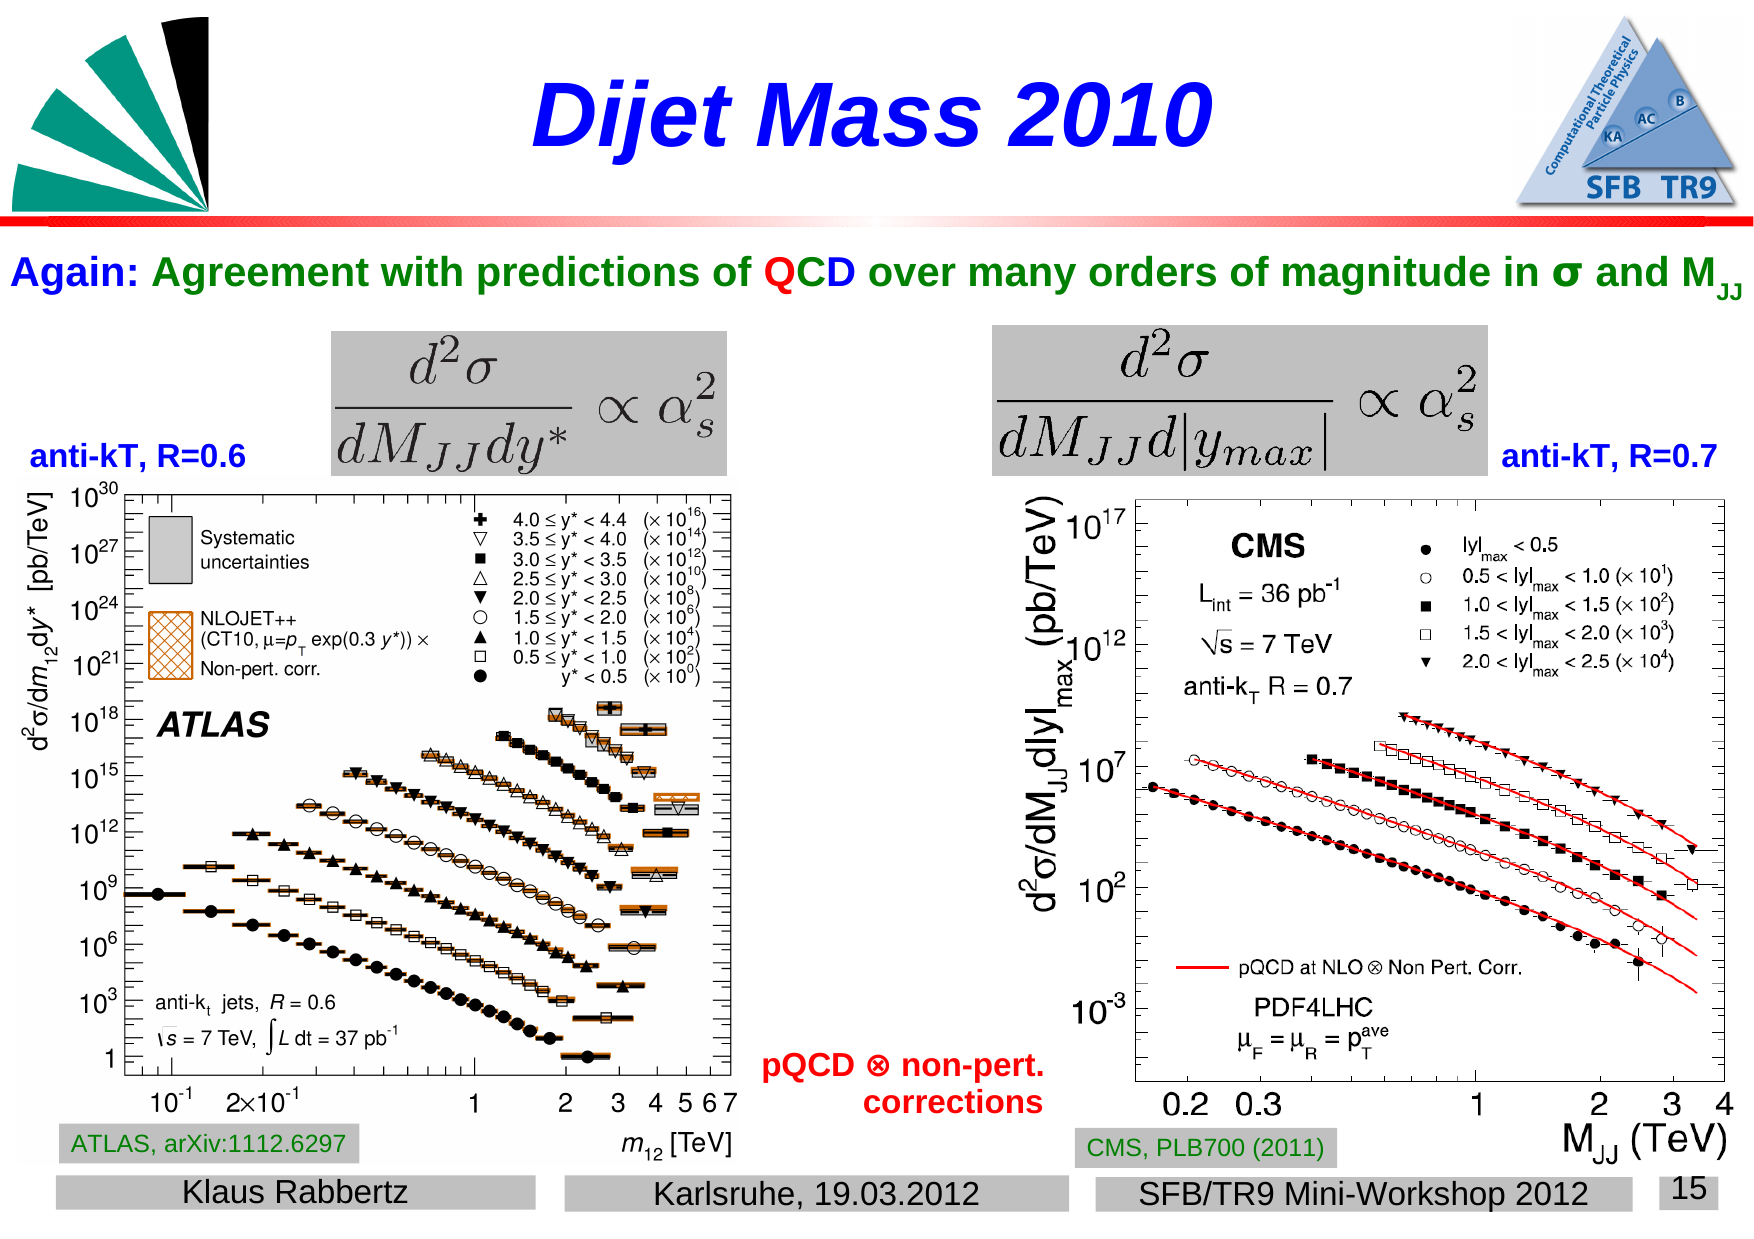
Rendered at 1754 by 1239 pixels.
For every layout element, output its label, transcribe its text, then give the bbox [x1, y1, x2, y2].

picture [992, 324, 1488, 477]
picture [12, 17, 209, 214]
picture [1511, 11, 1743, 213]
picture [17, 331, 739, 1165]
text_box Again: Agreement with predictions of QCD over many orders of magnitude in σ and MJJ [0, 242, 1754, 313]
text_box CMS, PLB700 (2011) [1074, 1127, 1338, 1168]
text_box anti-kT, R=0.6 [17, 431, 259, 481]
picture [1015, 490, 1736, 1170]
text_box anti-kT, R=0.7 [1489, 431, 1731, 481]
text_box pQCD ⊗ non-pert. corrections [749, 1039, 1058, 1127]
text_box ATLAS, arXiv:1112.6297 [59, 1123, 360, 1164]
title Dijet Mass 2010 [220, 16, 1525, 213]
